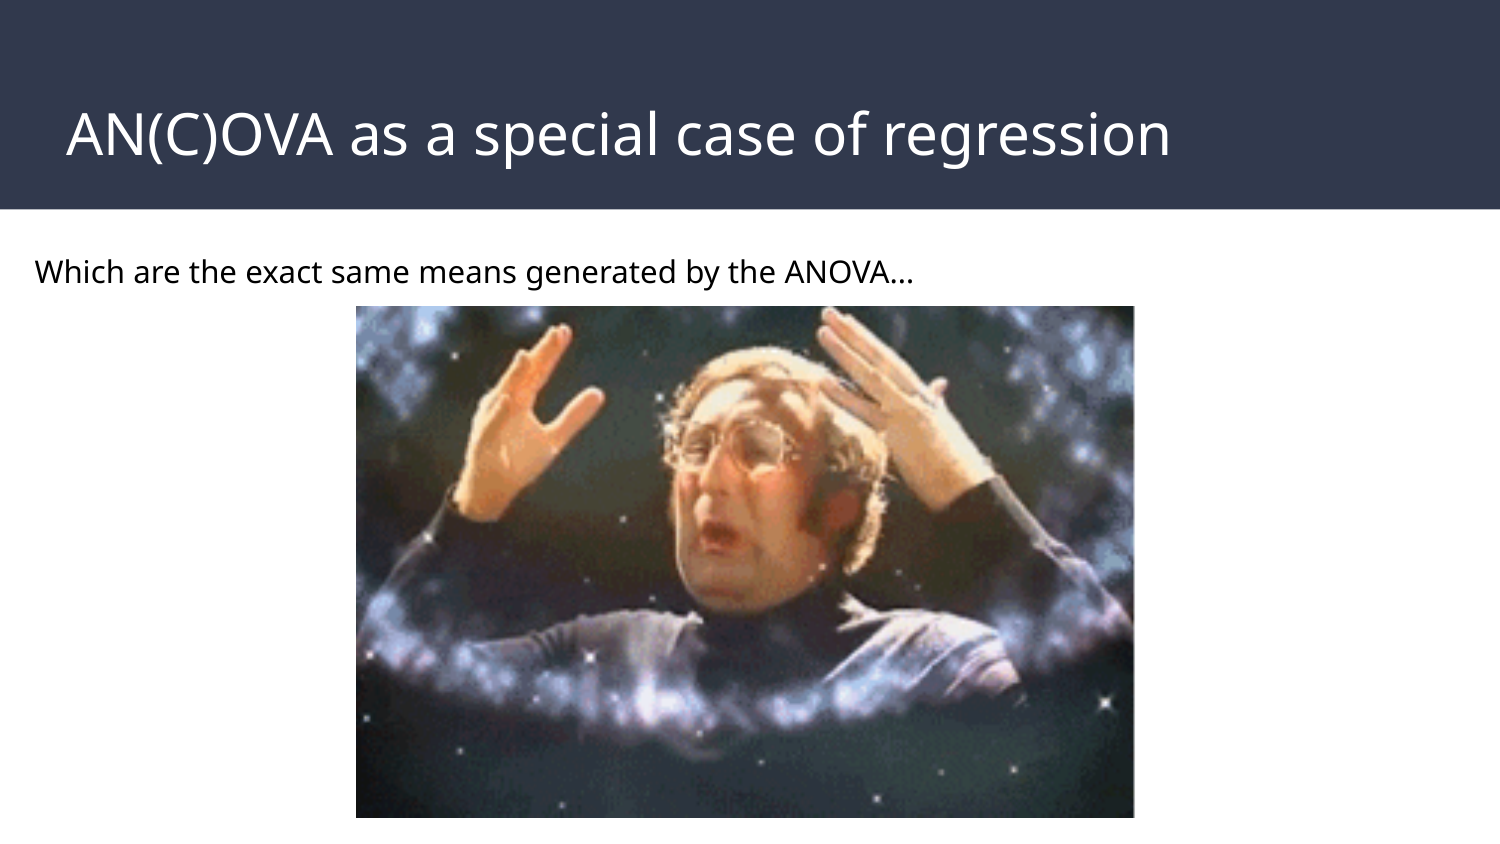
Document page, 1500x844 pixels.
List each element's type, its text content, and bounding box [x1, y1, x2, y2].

picture [356, 306, 1138, 818]
title AN(C)OVA as a special case of regression [51, 82, 1449, 185]
text_box Which are the exact same means generated by the ANOVA… [19, 237, 1475, 818]
